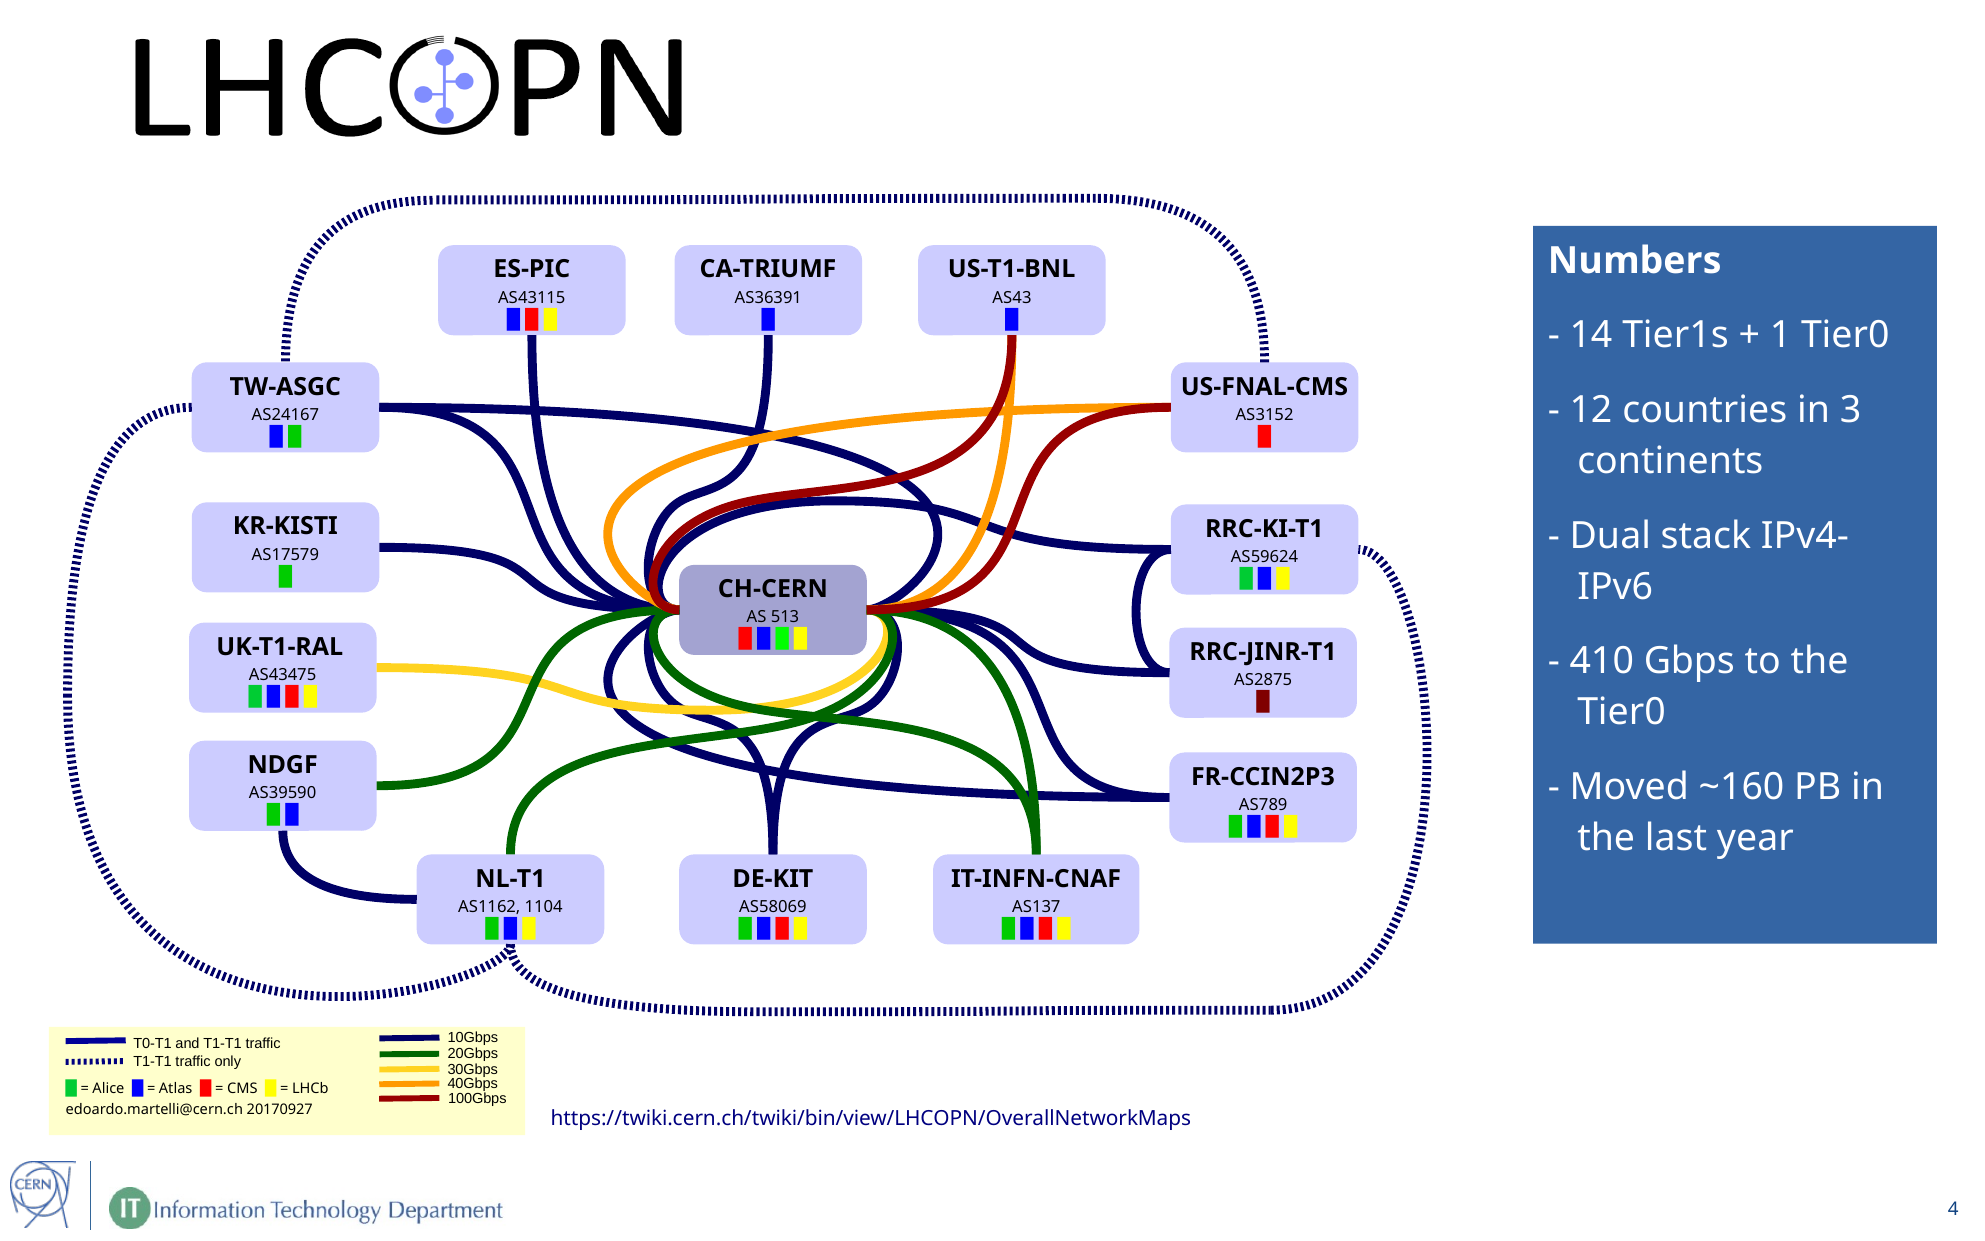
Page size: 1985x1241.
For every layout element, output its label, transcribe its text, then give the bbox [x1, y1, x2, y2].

text_box 20Gbps [447, 1040, 526, 1062]
text_box [48, 1026, 526, 1136]
picture [109, 1187, 752, 1229]
text_box CA-TRIUMF AS36391 █ [674, 245, 863, 336]
text_box NL-T1 AS1162, 1104 █ █ █ [416, 854, 605, 945]
text_box KR-KISTI AS17579 █ [191, 502, 380, 593]
picture [129, 29, 693, 143]
text_box US-T1-BNL AS43 █ [918, 245, 1106, 336]
text_box 100Gbps [448, 1085, 522, 1109]
text_box 10Gbps [447, 1024, 525, 1040]
text_box IT-INFN-CNAF AS137 █ █ █ █ [933, 854, 1140, 945]
text_box CH-CERN AS 513 █ █ █ █ [679, 564, 867, 655]
text_box ES-PIC AS43115 █ █ █ [438, 245, 626, 336]
text_box RRC-KI-T1 AS59624 █ █ █ [1170, 504, 1359, 595]
text_box NDGF AS39590 █ █ [189, 740, 377, 831]
text_box █ = Alice █ = Atlas █ = CMS █ = LHCb edoardo.martelli@cern.ch 20170927 [65, 1076, 381, 1128]
text_box Numbers - 14 Tier1s + 1 Tier0 - 12 countries in 3 continents - Dual stack IPv4-IPv6 - 410 Gbps to the Tier0 - Moved ~160 PB in the last year [1533, 225, 1937, 944]
text_box 40Gbps [447, 1070, 525, 1092]
text_box 30Gbps [447, 1055, 525, 1070]
text_box UK-T1-RAL AS43475 █ █ █ █ [189, 622, 377, 713]
text_box TW-ASGC AS24167 █ █ [191, 362, 380, 453]
text_box FR-CCIN2P3 AS789 █ █ █ █ [1169, 752, 1357, 843]
text_box RRC-JINR-T1 AS2875 █ [1169, 627, 1357, 718]
text_box DE-KIT AS58069 █ █ █ █ [679, 854, 867, 945]
text_box https://twiki.cern.ch/twiki/bin/view/LHCOPN/OverallNetworkMaps [535, 1095, 1234, 1168]
picture [10, 1161, 76, 1238]
text_box T0-T1 and T1-T1 traffic [133, 1030, 317, 1048]
text_box US-FNAL-CMS AS3152 █ [1170, 362, 1359, 453]
text_box T1-T1 traffic only [133, 1048, 317, 1077]
